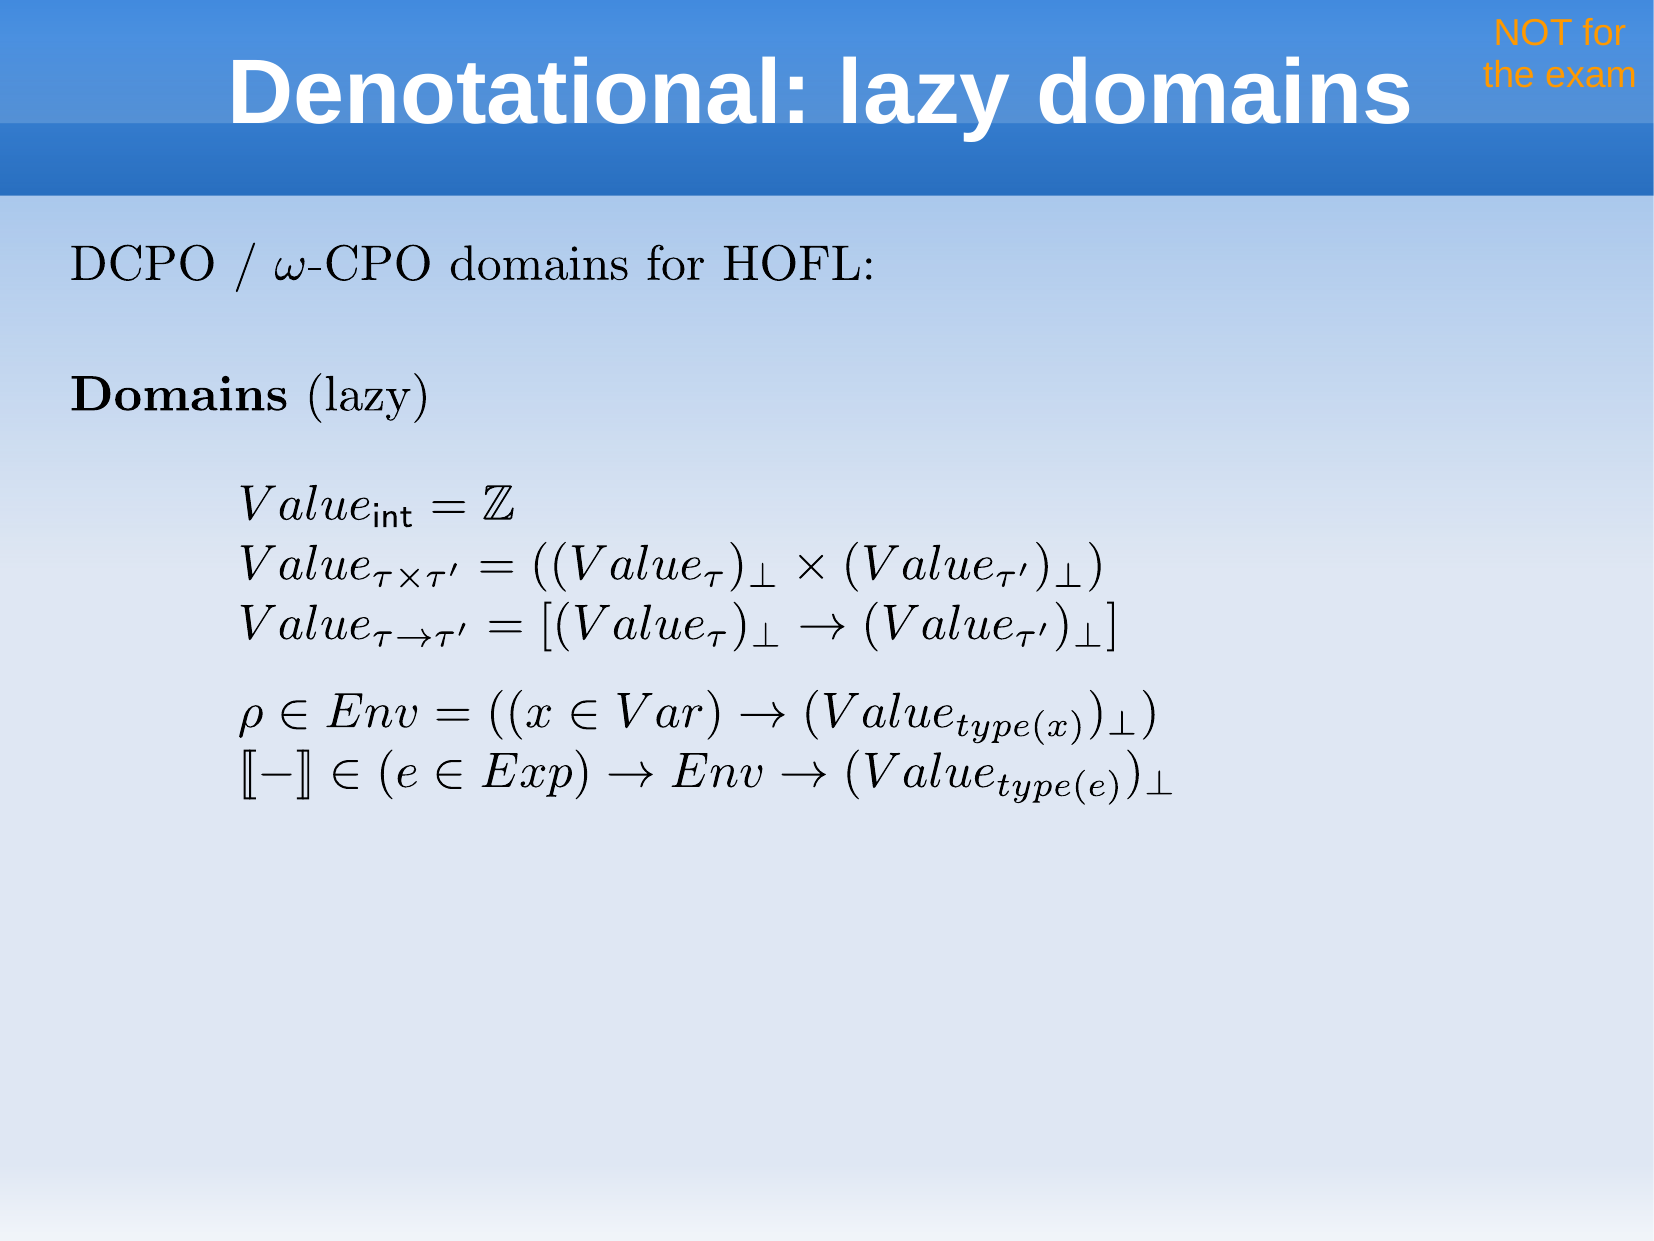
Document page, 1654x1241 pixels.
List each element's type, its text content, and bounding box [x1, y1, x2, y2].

text_box NOT for the exam [1468, 4, 1652, 104]
title Denotational: lazy domains [76, 0, 1565, 188]
text_box [69, 242, 1175, 805]
picture [0, 0, 1654, 1241]
